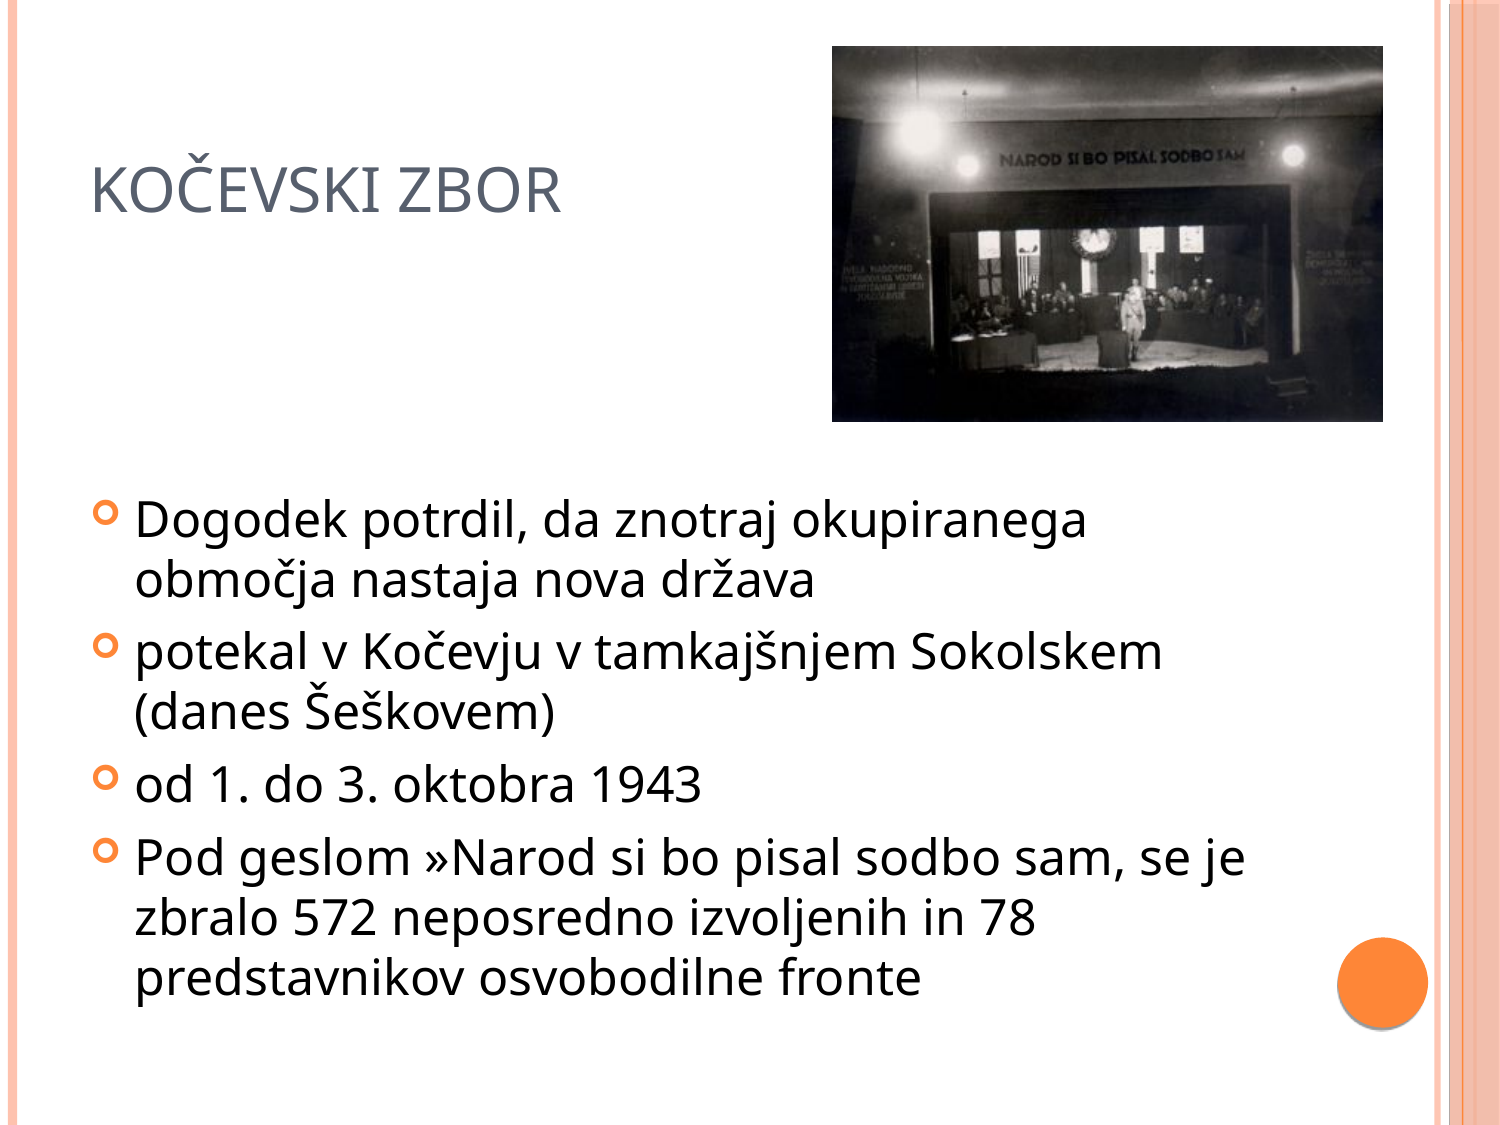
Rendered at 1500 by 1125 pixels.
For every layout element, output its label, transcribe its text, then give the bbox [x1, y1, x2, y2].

picture [832, 46, 1383, 422]
title KOČEVSKI ZBOR [75, 45, 1300, 233]
list Dogodek potrdil, da znotraj okupiranega območja nastaja nova država potekal v Kočevju v tamkajšnjem Sokolskem (danes Šeškovem) od 1. do 3. oktobra 1943 Pod geslom »Narod si bo pisal sodbo sam, se je zbralo 572 neposredno izvoljenih in 78 predstavnikov osvobodilne fronte [75, 262, 1300, 1062]
